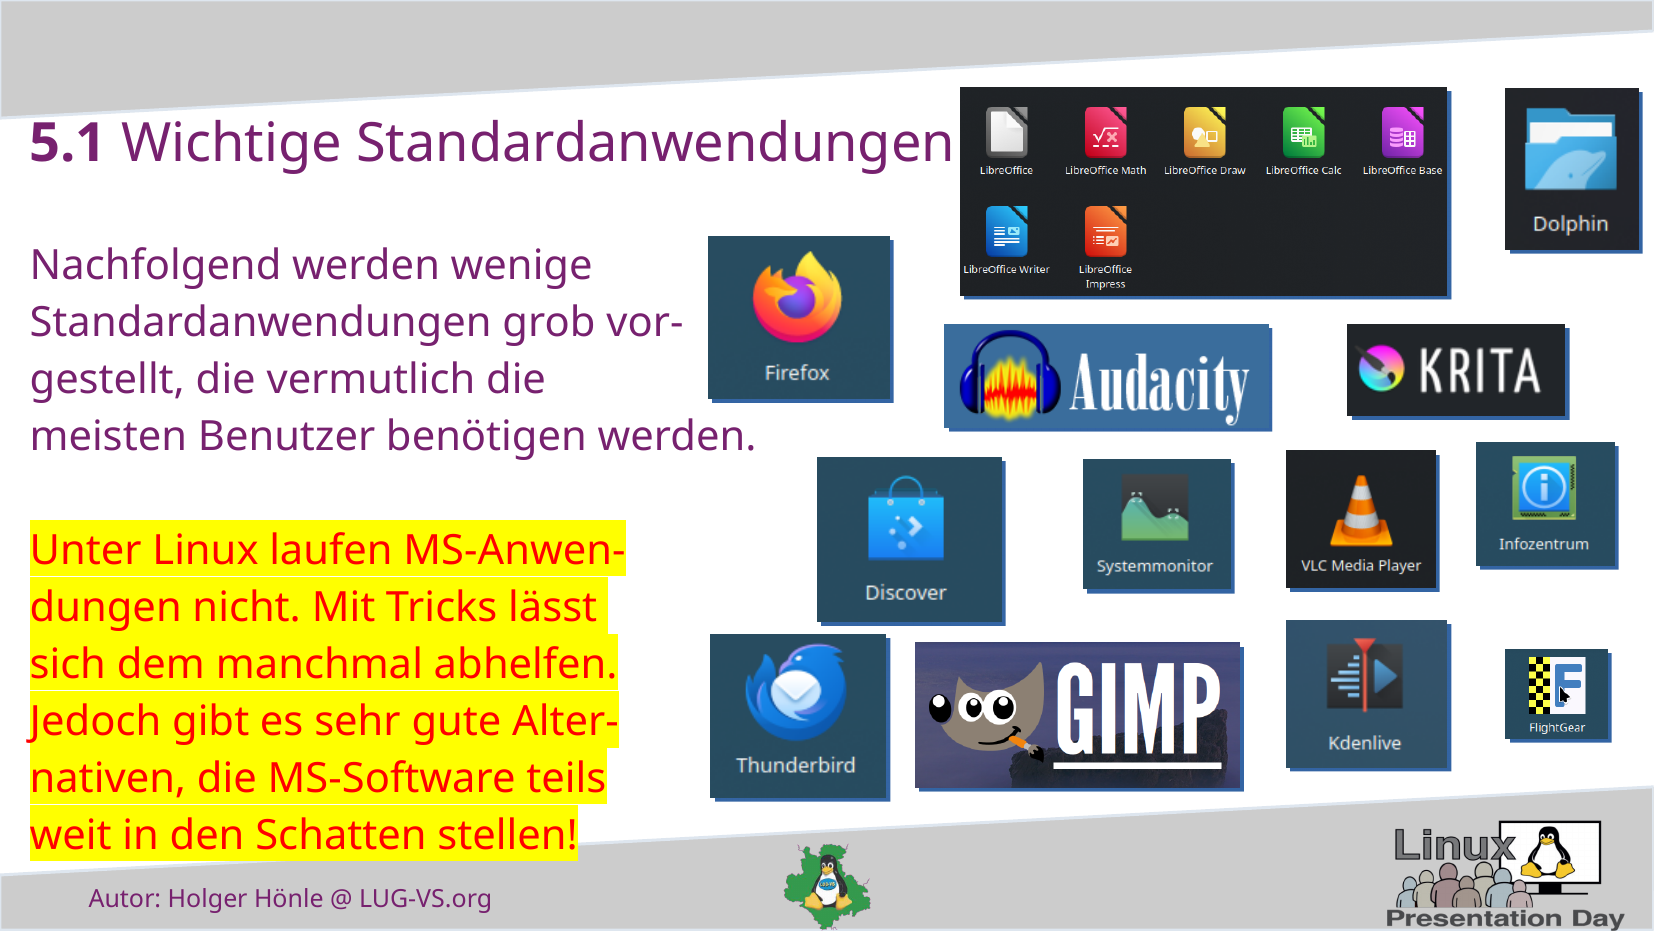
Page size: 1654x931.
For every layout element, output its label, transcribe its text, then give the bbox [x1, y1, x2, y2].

picture [1347, 324, 1565, 416]
picture [915, 642, 1240, 788]
picture [1083, 459, 1231, 589]
picture [1286, 620, 1447, 768]
picture [781, 862, 873, 931]
picture [944, 324, 1269, 428]
picture [817, 457, 1002, 622]
picture [708, 236, 890, 399]
picture [1286, 450, 1436, 588]
picture [1387, 862, 1625, 931]
picture [710, 634, 886, 798]
picture [1505, 88, 1639, 250]
subtitle 5.1 Wichtige Standardanwendungen Nachfolgend werden wenige Standardanwendungen grob vor- gestellt, die vermutlich die meisten Benutzer benötigen werden. Unter Linux laufen MS-Anwen- dungen nicht. Mit Tricks lässt sich dem manchmal abhelfen. Jedoch gibt es sehr gute Alter- nativen, die MS-Software teils weit in den Schatten stellen! [29, 29, 1654, 862]
picture [1476, 442, 1615, 566]
picture [1505, 649, 1608, 739]
